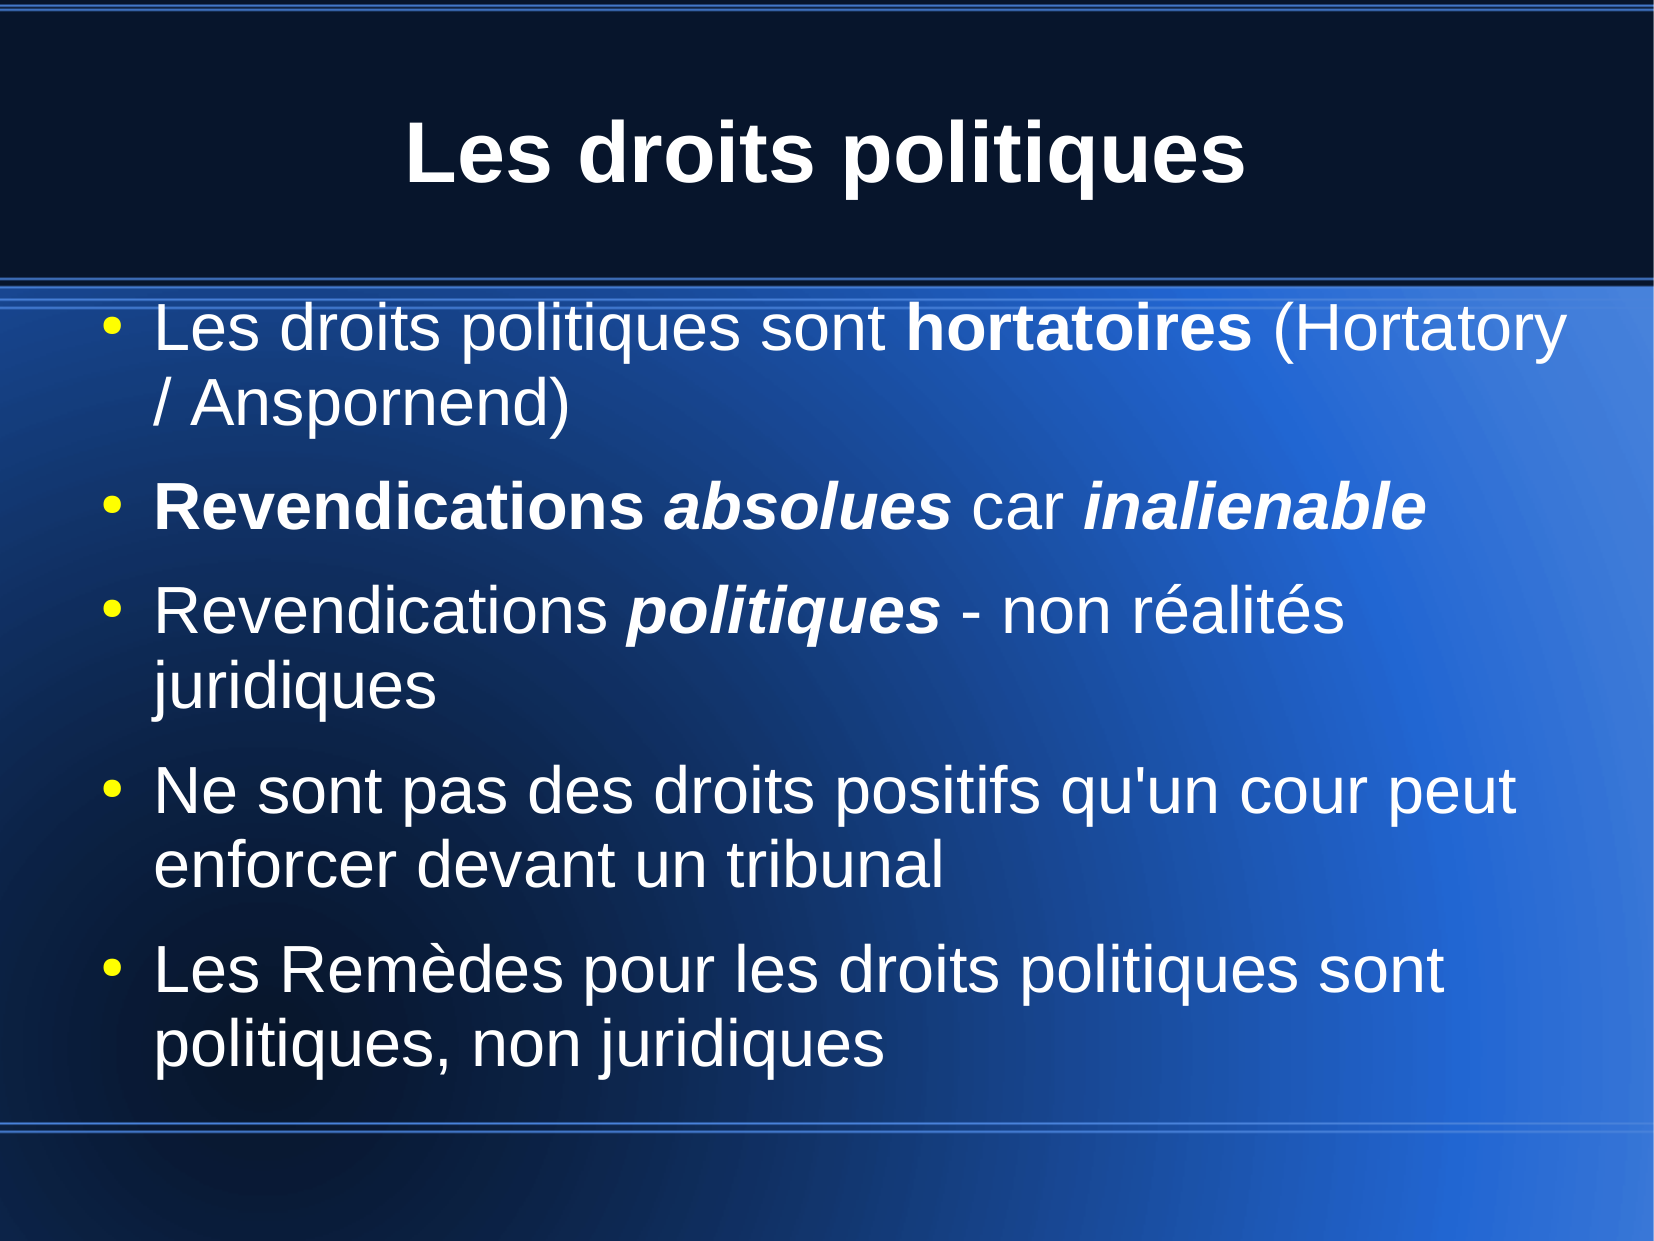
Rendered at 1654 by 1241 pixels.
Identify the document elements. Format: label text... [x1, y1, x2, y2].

title Les droits politiques [82, 49, 1571, 257]
list Les droits politiques sont hortatoires (Hortatory / Anspornend) Revendications absolues car inalienable Revendications politiques - non réalités juridiques Ne sont pas des droits positifs qu'un cour peut enforcer devant un tribunal Les Remèdes pour les droits politiques sont politiques, non juridiques [82, 290, 1571, 1186]
picture [0, 0, 1654, 1241]
